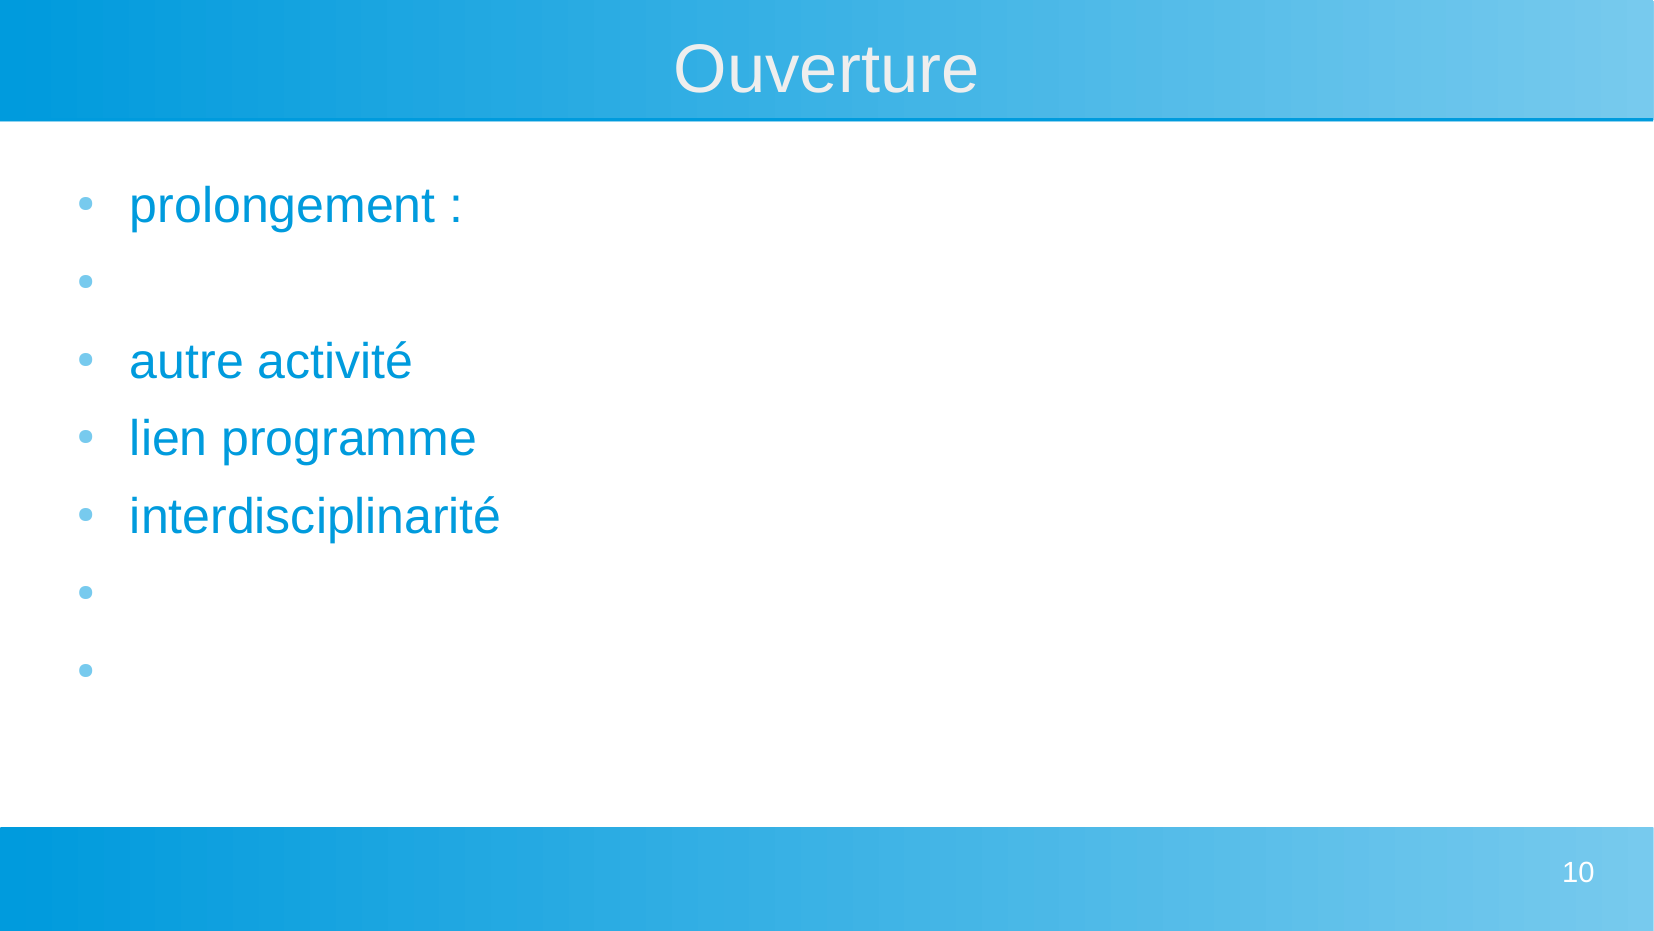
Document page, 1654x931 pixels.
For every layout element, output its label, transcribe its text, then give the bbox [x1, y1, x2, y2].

list prolongement : autre activité lien programme interdisciplinarité [59, 177, 1595, 768]
title Ouverture [59, 29, 1595, 108]
